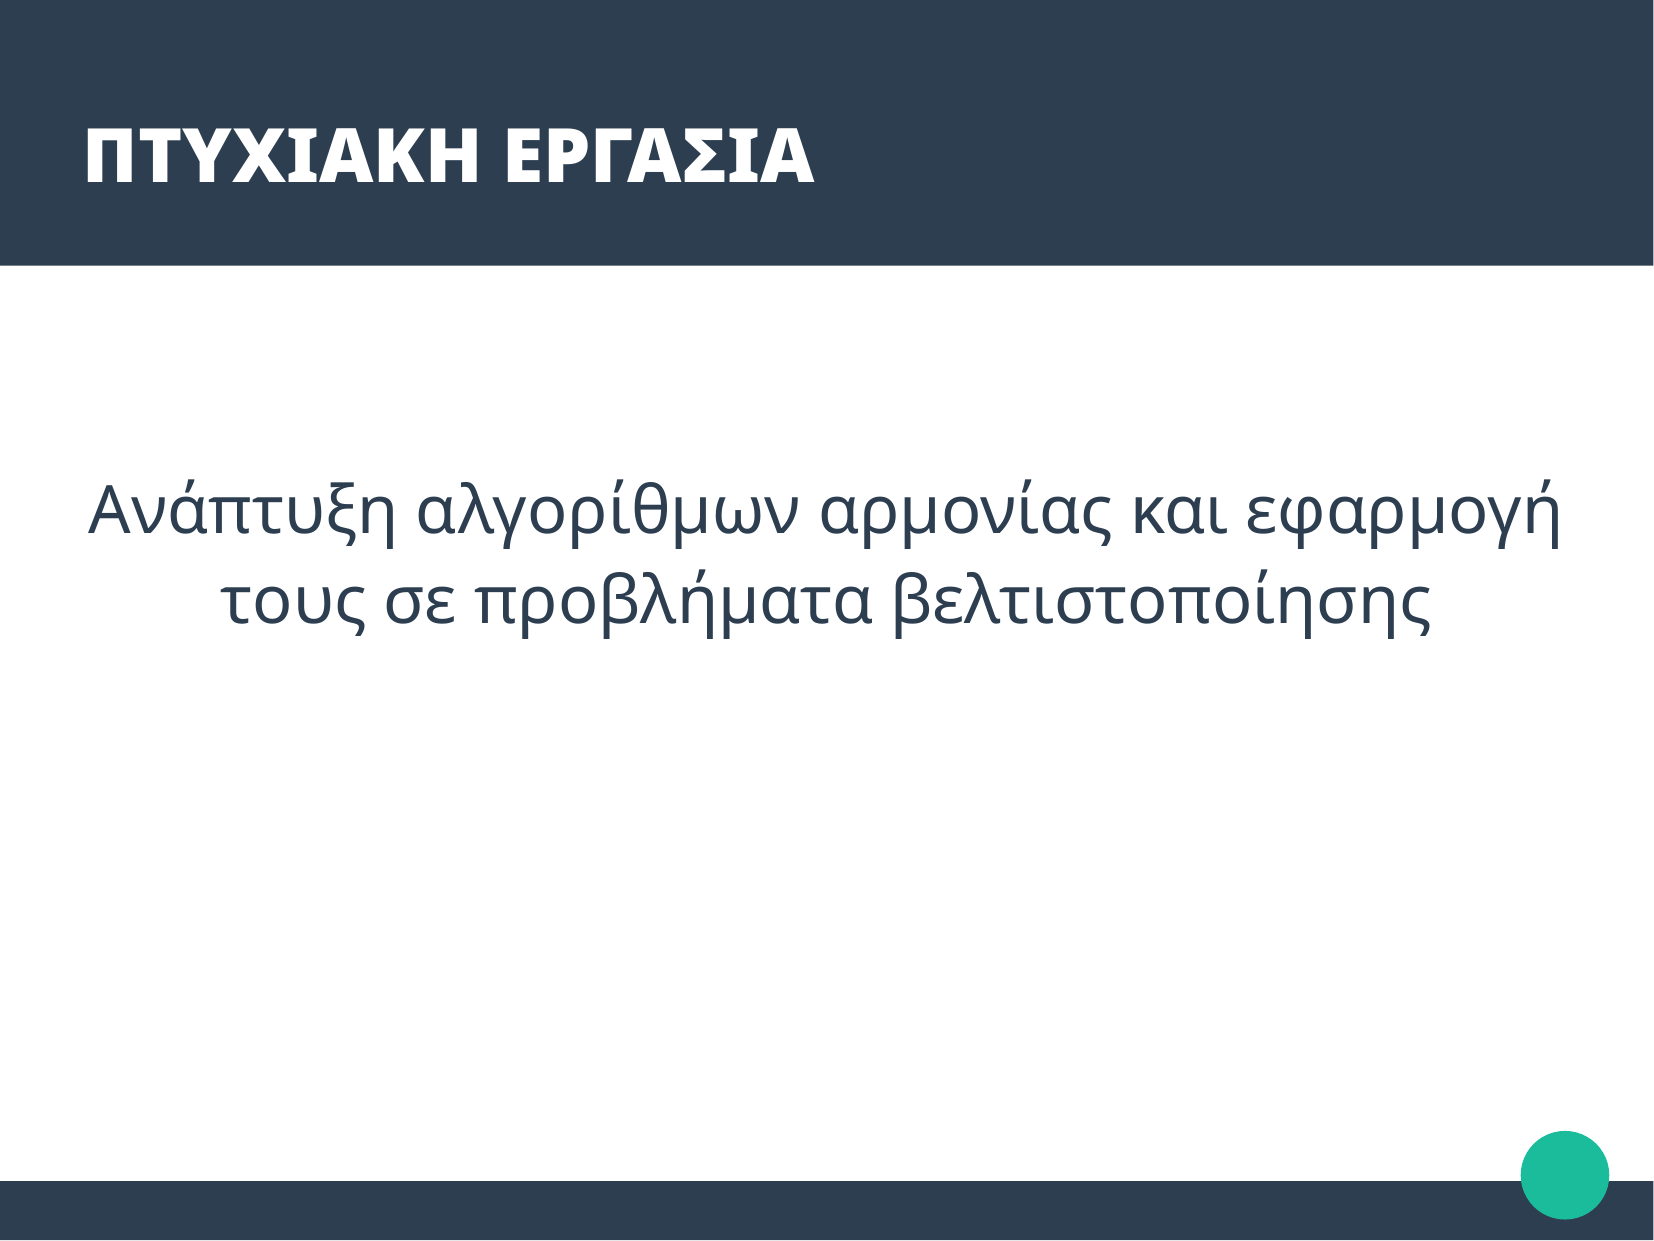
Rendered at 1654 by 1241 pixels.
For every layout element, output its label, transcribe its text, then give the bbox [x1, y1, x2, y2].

title ΠΤΥΧΙΑΚΗ ΕΡΓΑΣΙΑ [82, 49, 1571, 257]
subtitle Ανάπτυξη αλγορίθμων αρμονίας και εφαρμογή τους σε προβλήματα βελτιστοποίησης [82, 290, 1571, 815]
